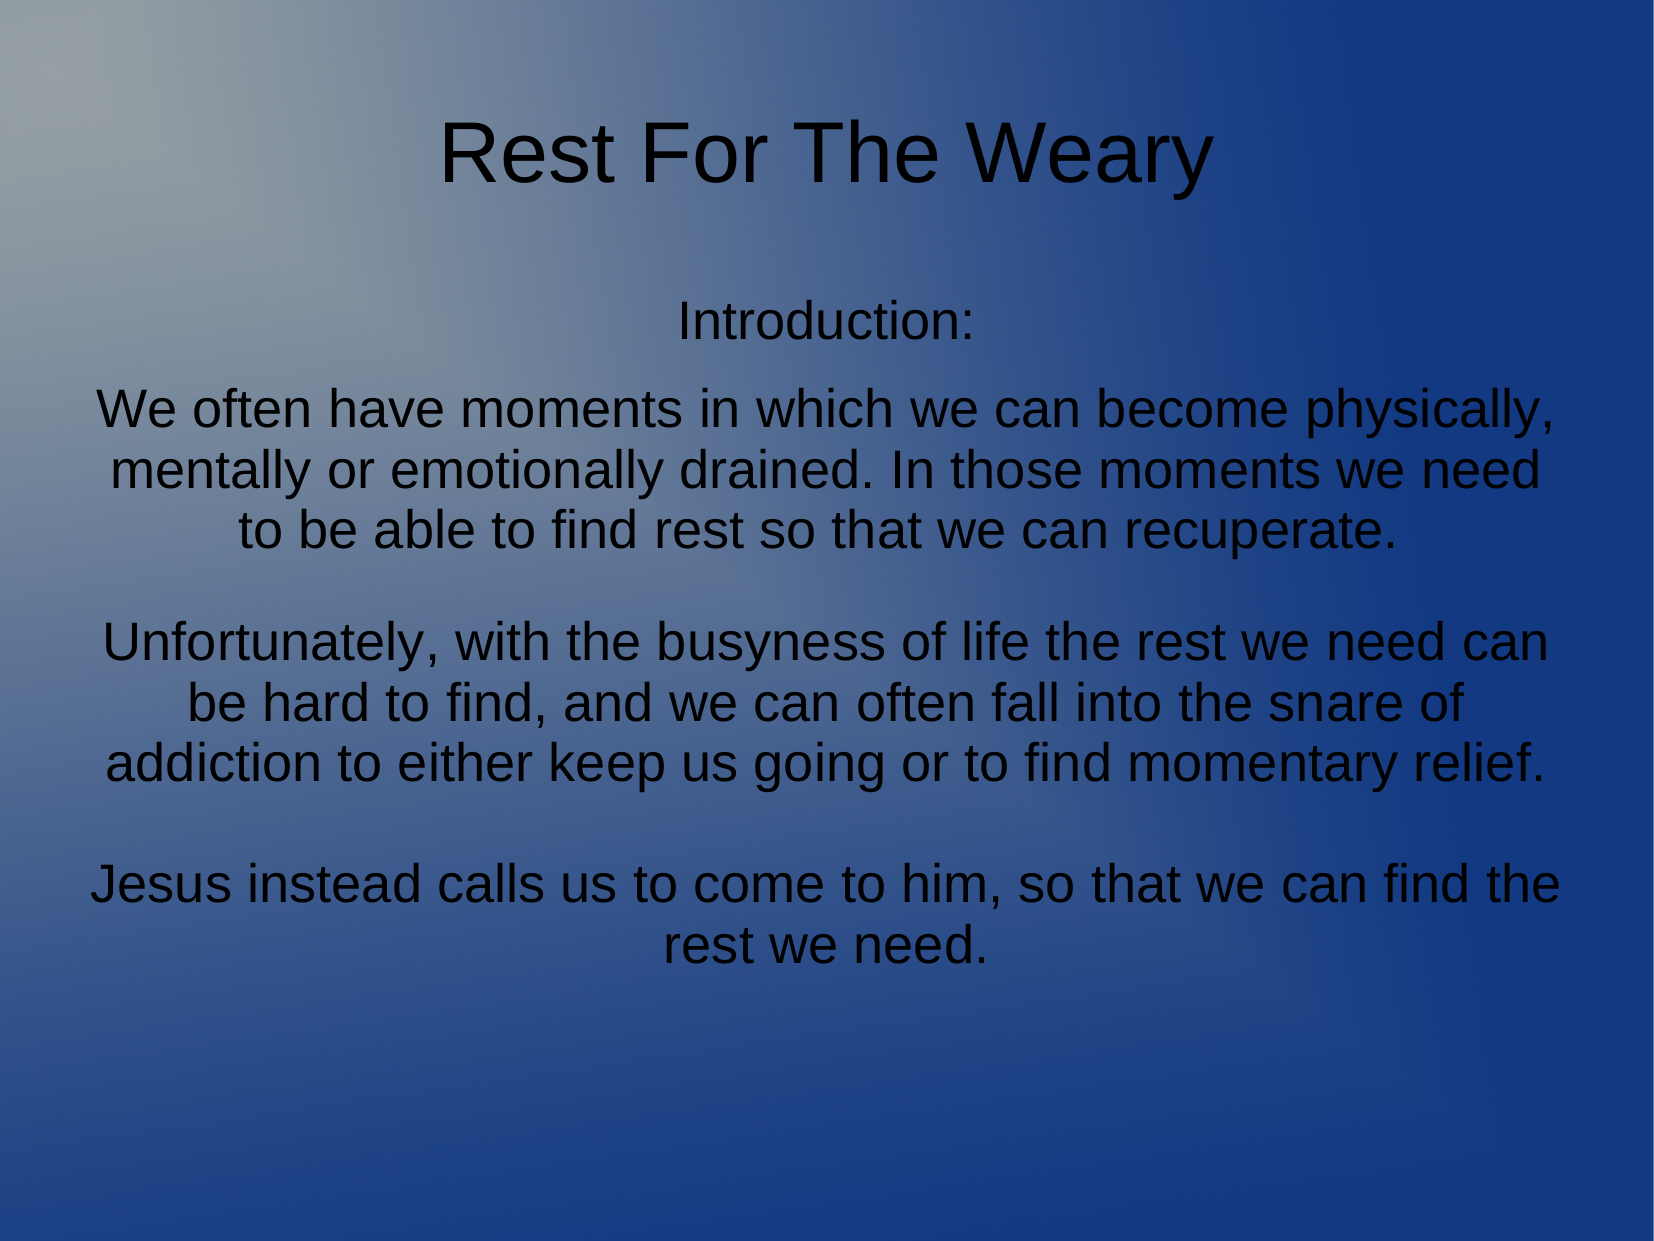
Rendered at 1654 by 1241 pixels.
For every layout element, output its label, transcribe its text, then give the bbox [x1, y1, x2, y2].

picture [0, 0, 1654, 1241]
subtitle Introduction: We often have moments in which we can become physically, mentally or emotionally drained. In those moments we need to be able to find rest so that we can recuperate. Unfortunately, with the busyness of life the rest we need can be hard to find, and we can often fall into the snare of addiction to either keep us going or to find momentary relief. Jesus instead calls us to come to him, so that we can find the rest we need. [82, 290, 1571, 1231]
title Rest For The Weary [82, 49, 1571, 257]
